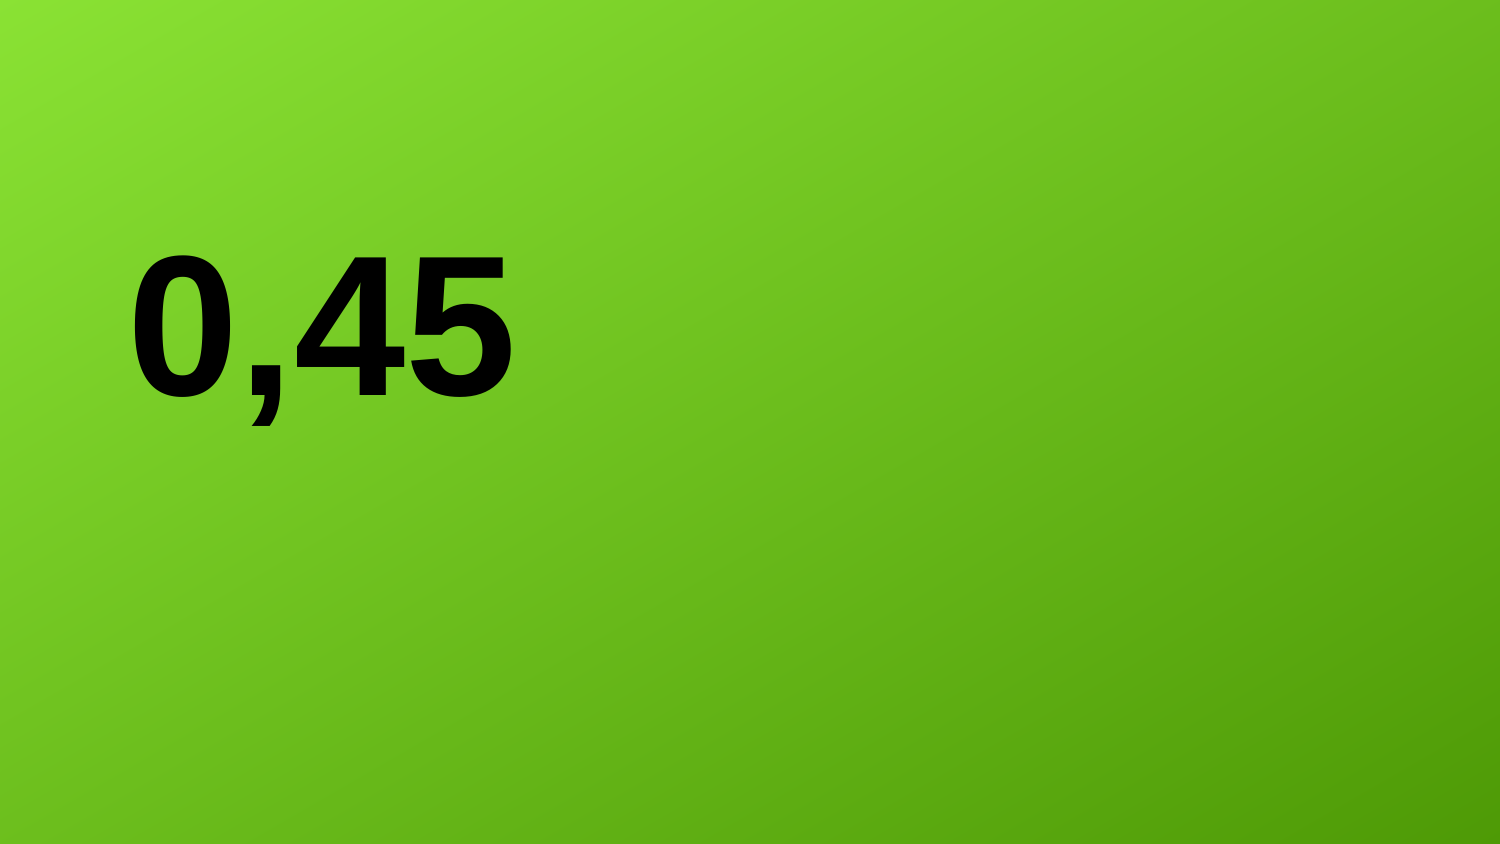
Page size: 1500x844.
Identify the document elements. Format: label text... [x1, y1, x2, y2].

title 0,45 [112, 259, 1388, 450]
